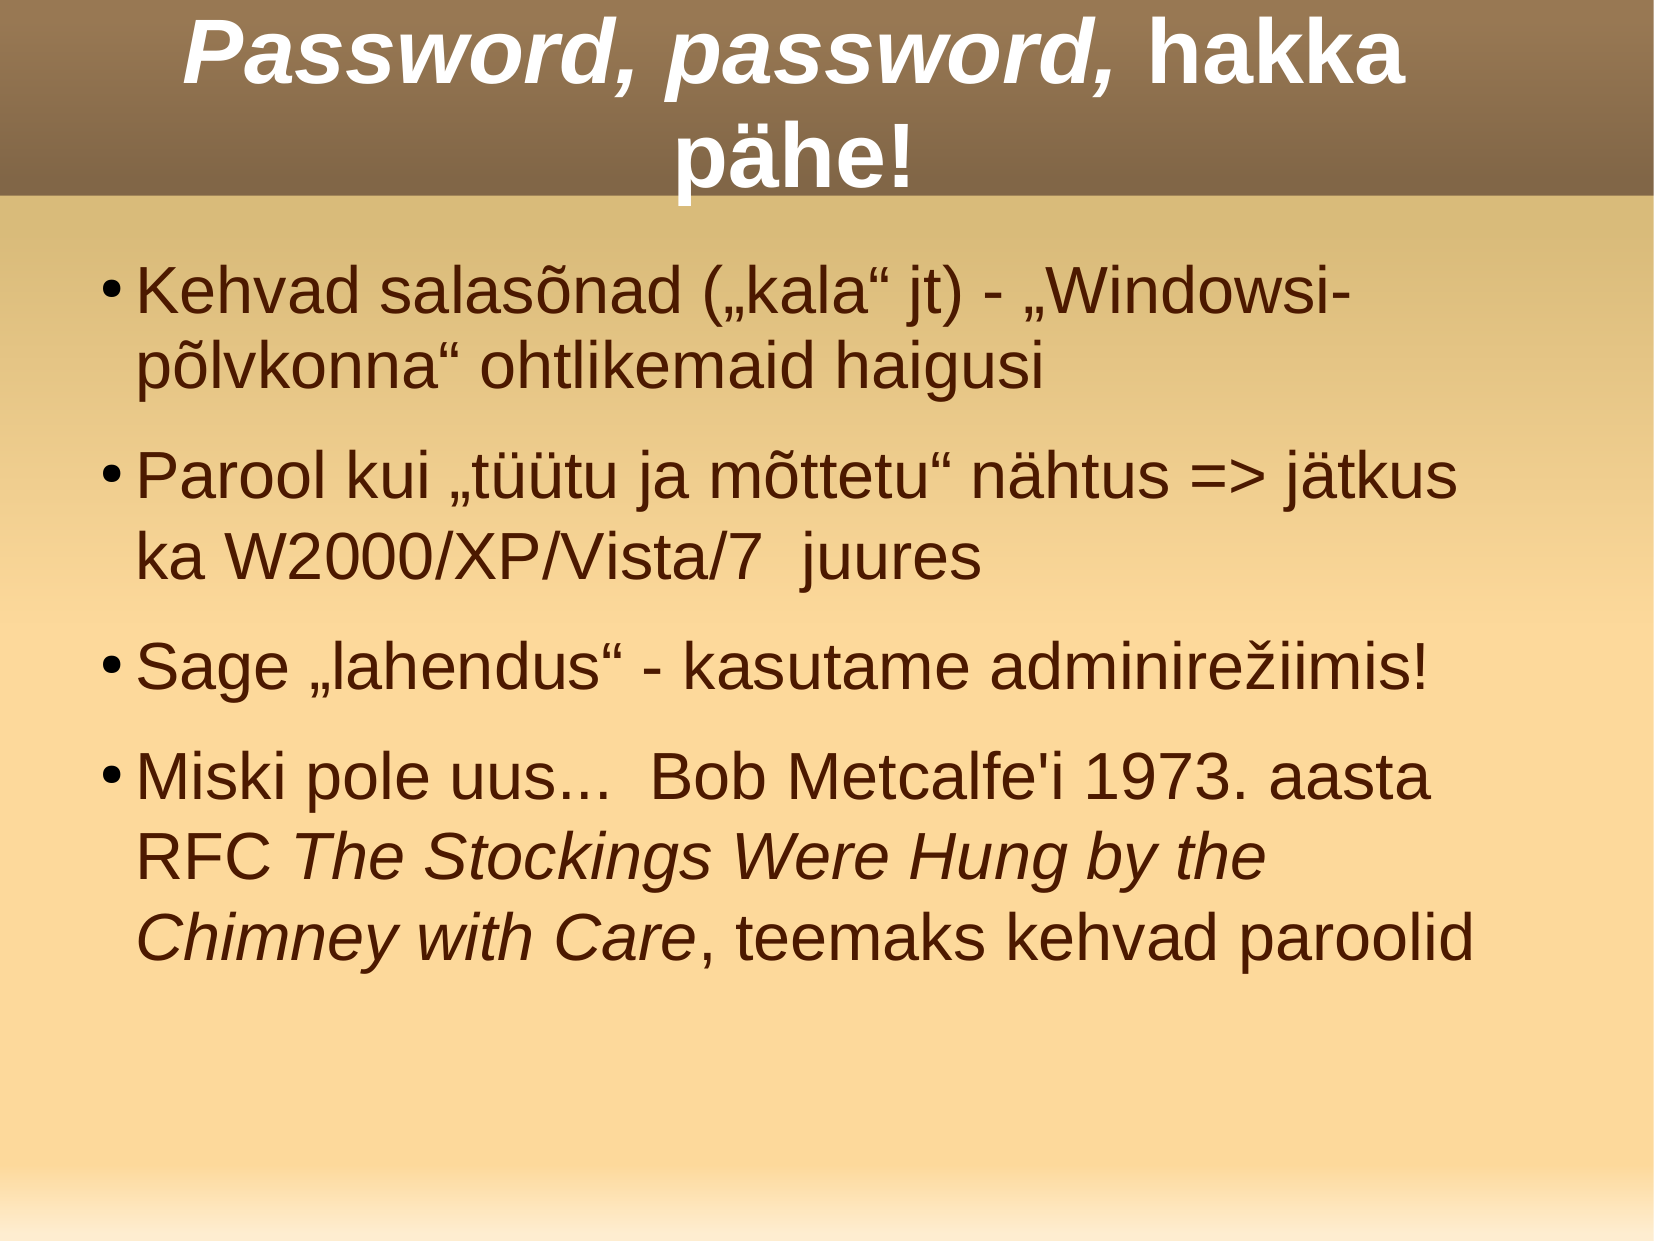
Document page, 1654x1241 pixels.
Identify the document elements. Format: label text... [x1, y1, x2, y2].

picture [0, 0, 1654, 1241]
list Kehvad salasõnad („kala“ jt) - „Windowsi-põlvkonna“ ohtlikemaid haigusi Parool kui „tüütu ja mõttetu“ nähtus => jätkus ka W2000/XP/Vista/7 juures Sage „lahendus“ - kasutame adminirežiimis! Miski pole uus... Bob Metcalfe'i 1973. aasta RFC The Stockings Were Hung by the Chimney with Care, teemaks kehvad paroolid [64, 252, 1477, 1055]
title Password, password, hakka pähe! [88, 0, 1501, 208]
